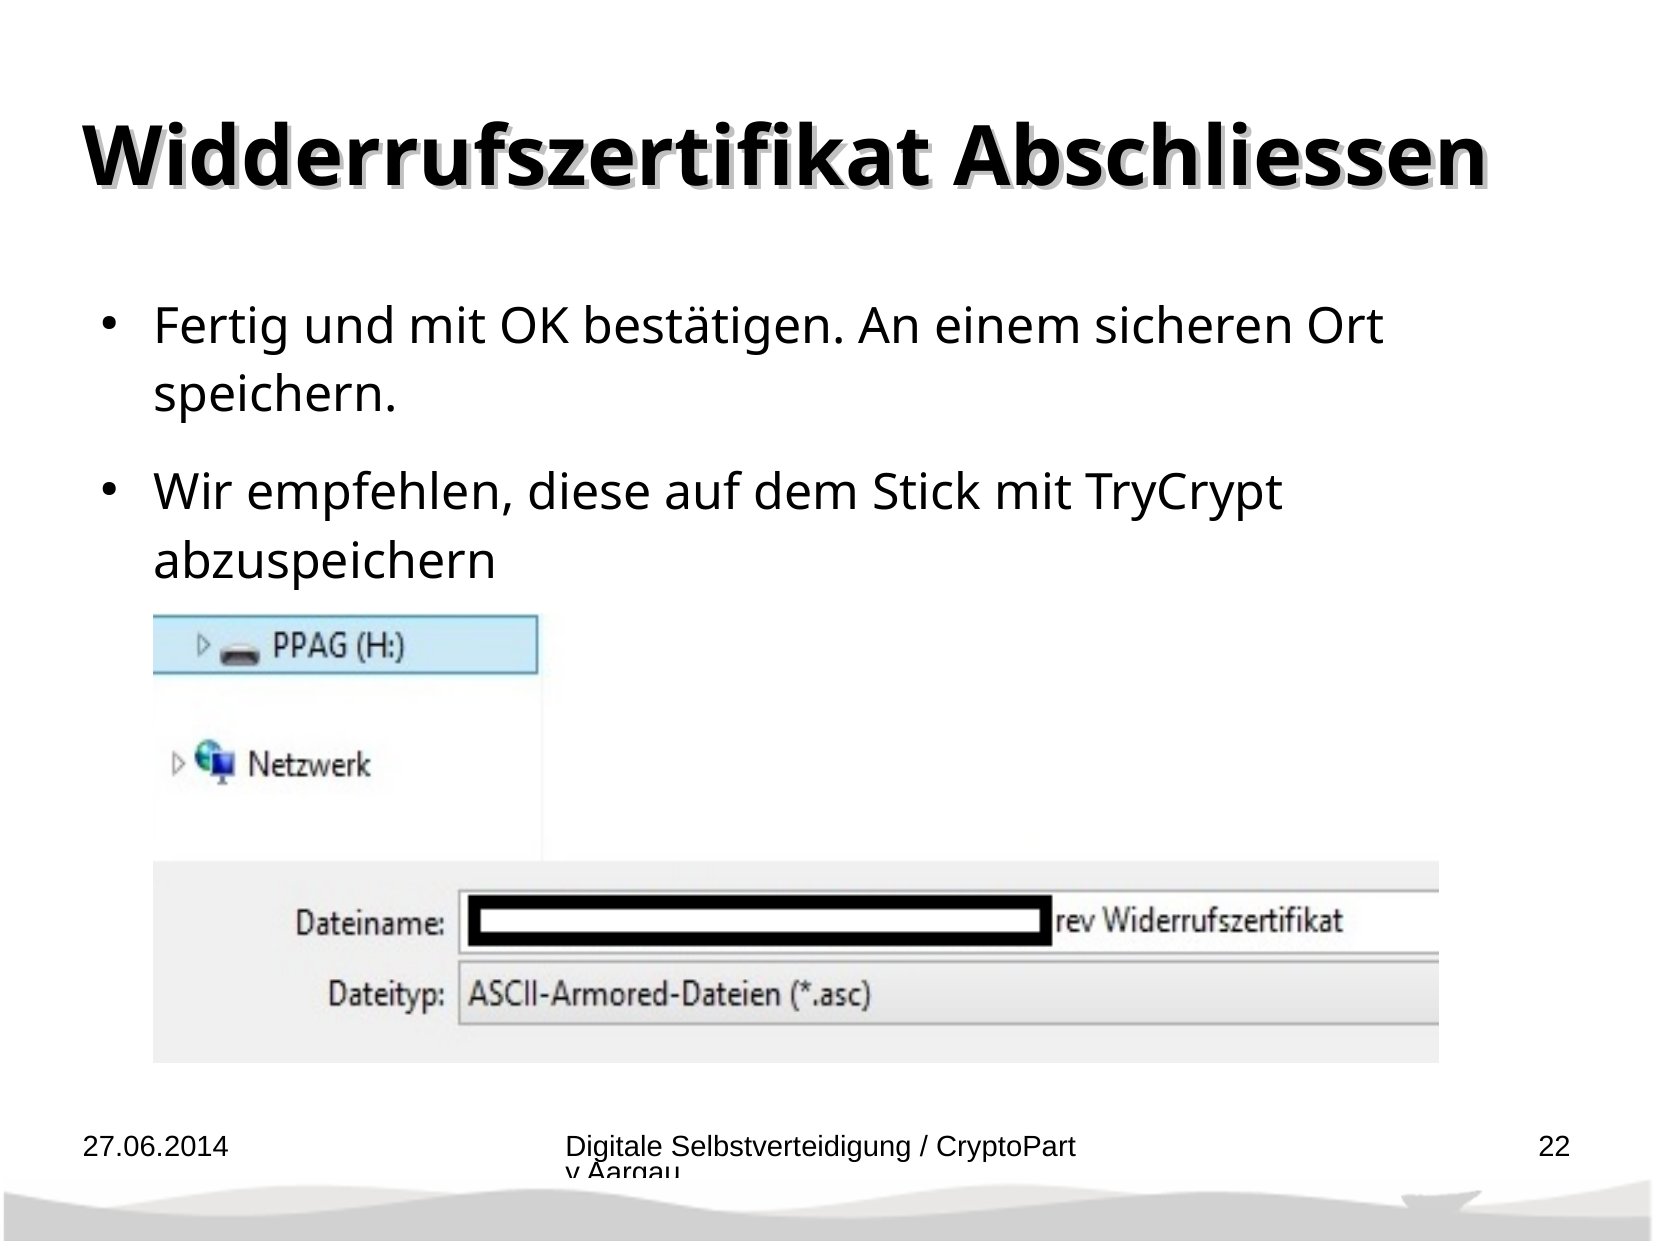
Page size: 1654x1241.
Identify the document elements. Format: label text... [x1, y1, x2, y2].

list Fertig und mit OK bestätigen. An einem sicheren Ort speichern. Wir empfehlen, diese auf dem Stick mit TryCrypt abzuspeichern [82, 290, 1501, 615]
title Widderrufszertifikat Abschliessen [82, 49, 1571, 257]
picture [3, 1178, 1654, 1241]
picture [153, 613, 1439, 1063]
